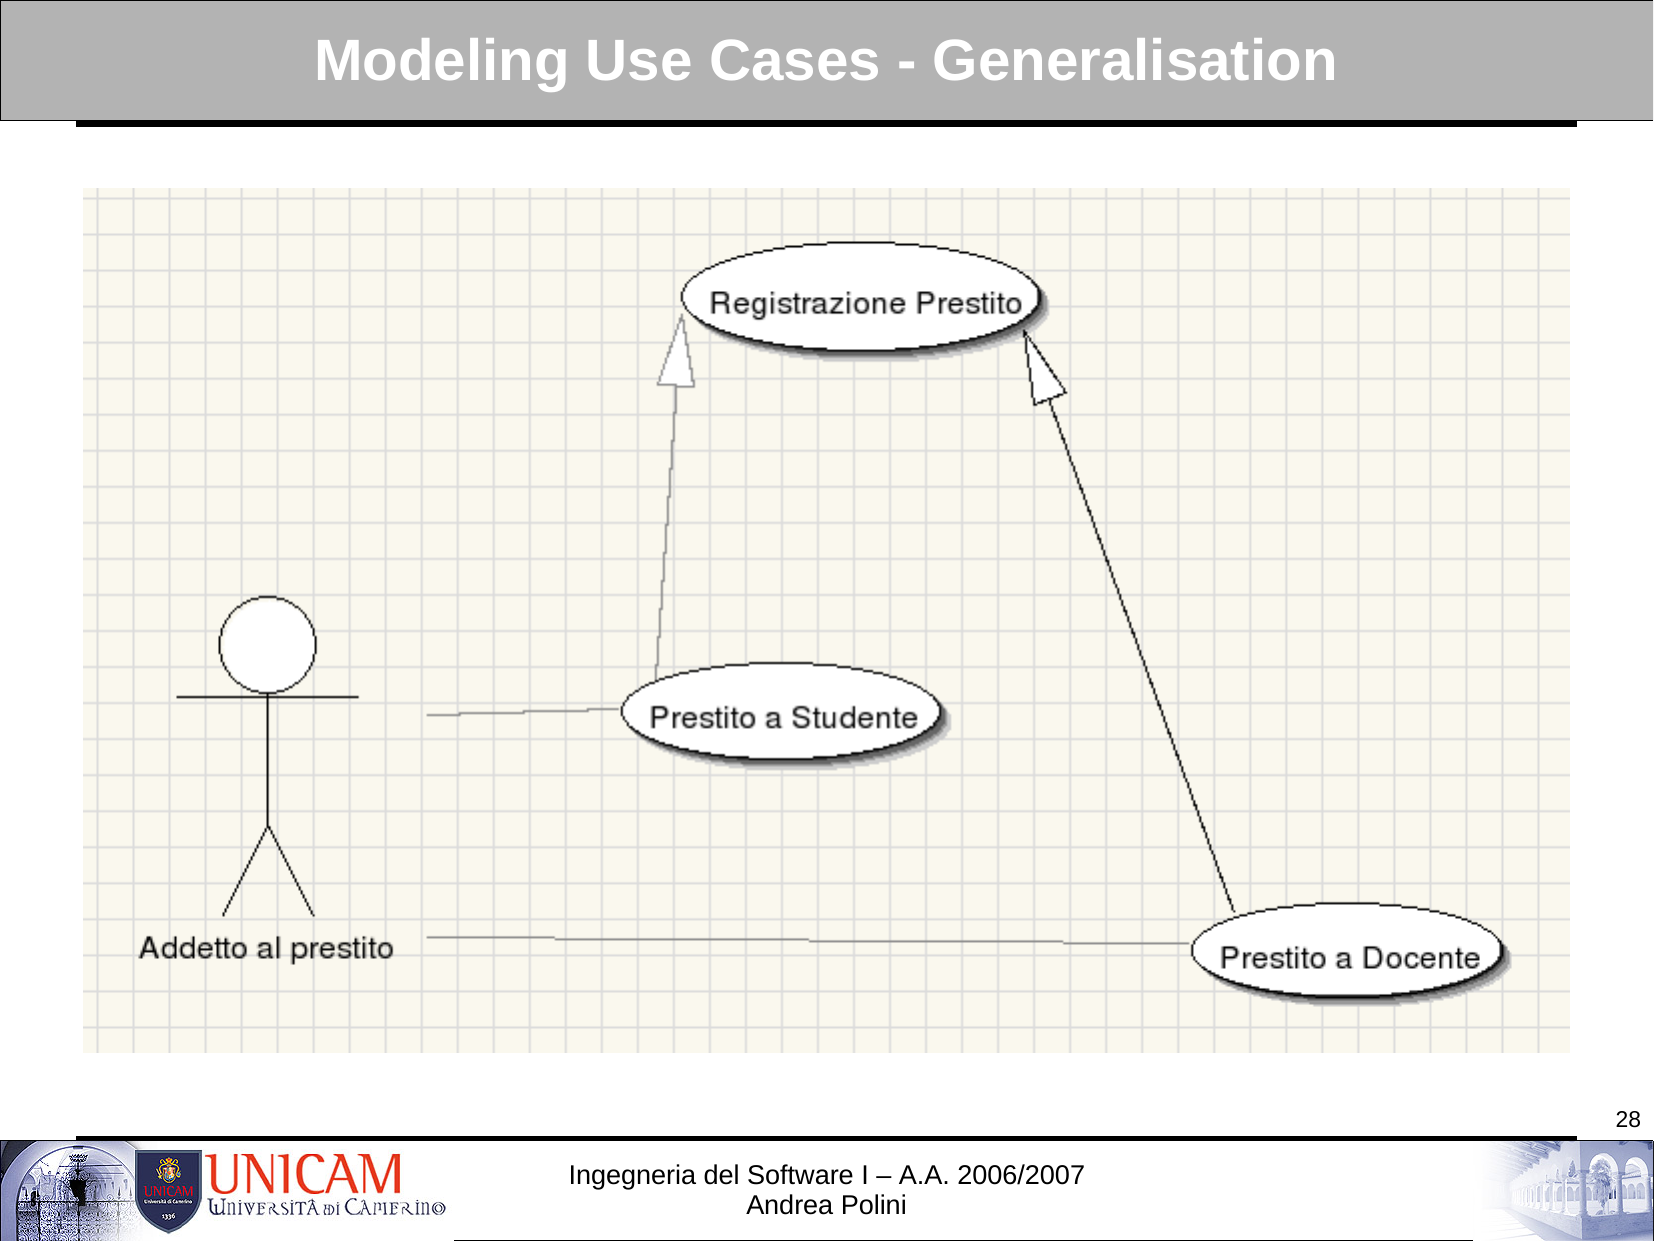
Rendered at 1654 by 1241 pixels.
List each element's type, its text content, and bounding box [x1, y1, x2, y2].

picture [0, 1141, 454, 1241]
picture [1473, 1141, 1654, 1241]
title Modeling Use Cases - Generalisation [0, 0, 1653, 121]
picture [83, 188, 1570, 1053]
